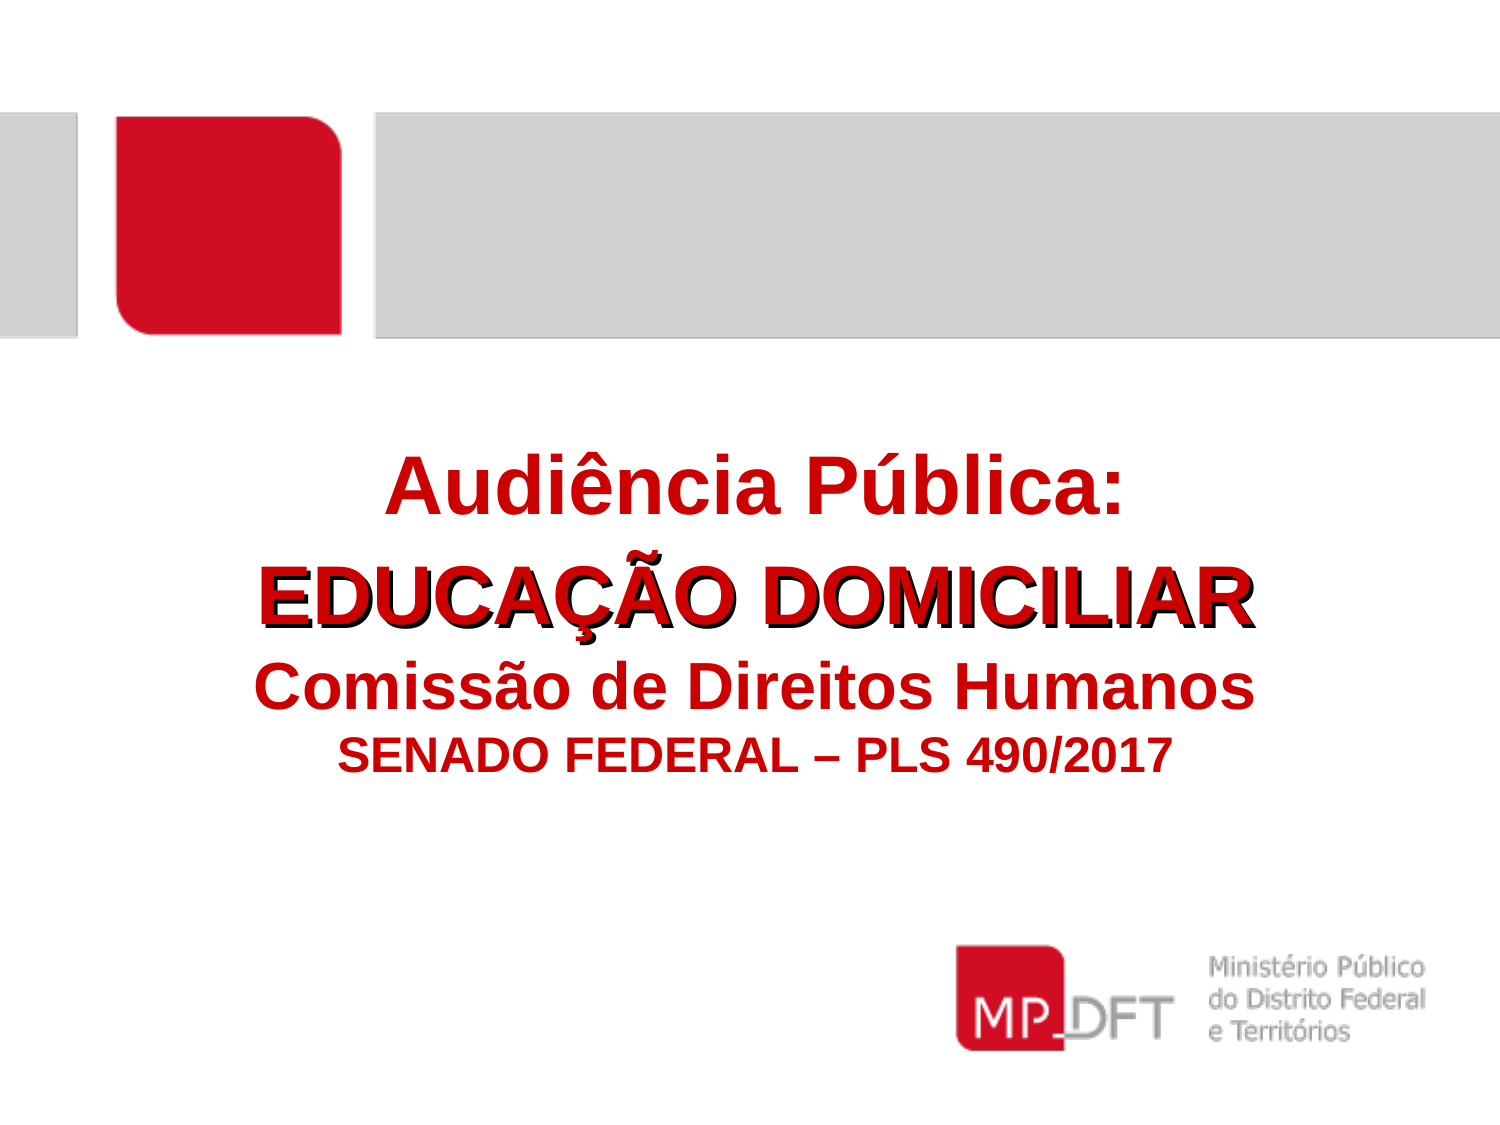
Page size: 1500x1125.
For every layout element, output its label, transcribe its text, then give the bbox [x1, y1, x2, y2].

picture [0, 0, 1500, 1125]
text_box Audiência Pública: EDUCAÇÃO DOMICILIAR Comissão de Direitos Humanos SENADO FEDERAL – PLS 490/2017 [147, 415, 1365, 791]
